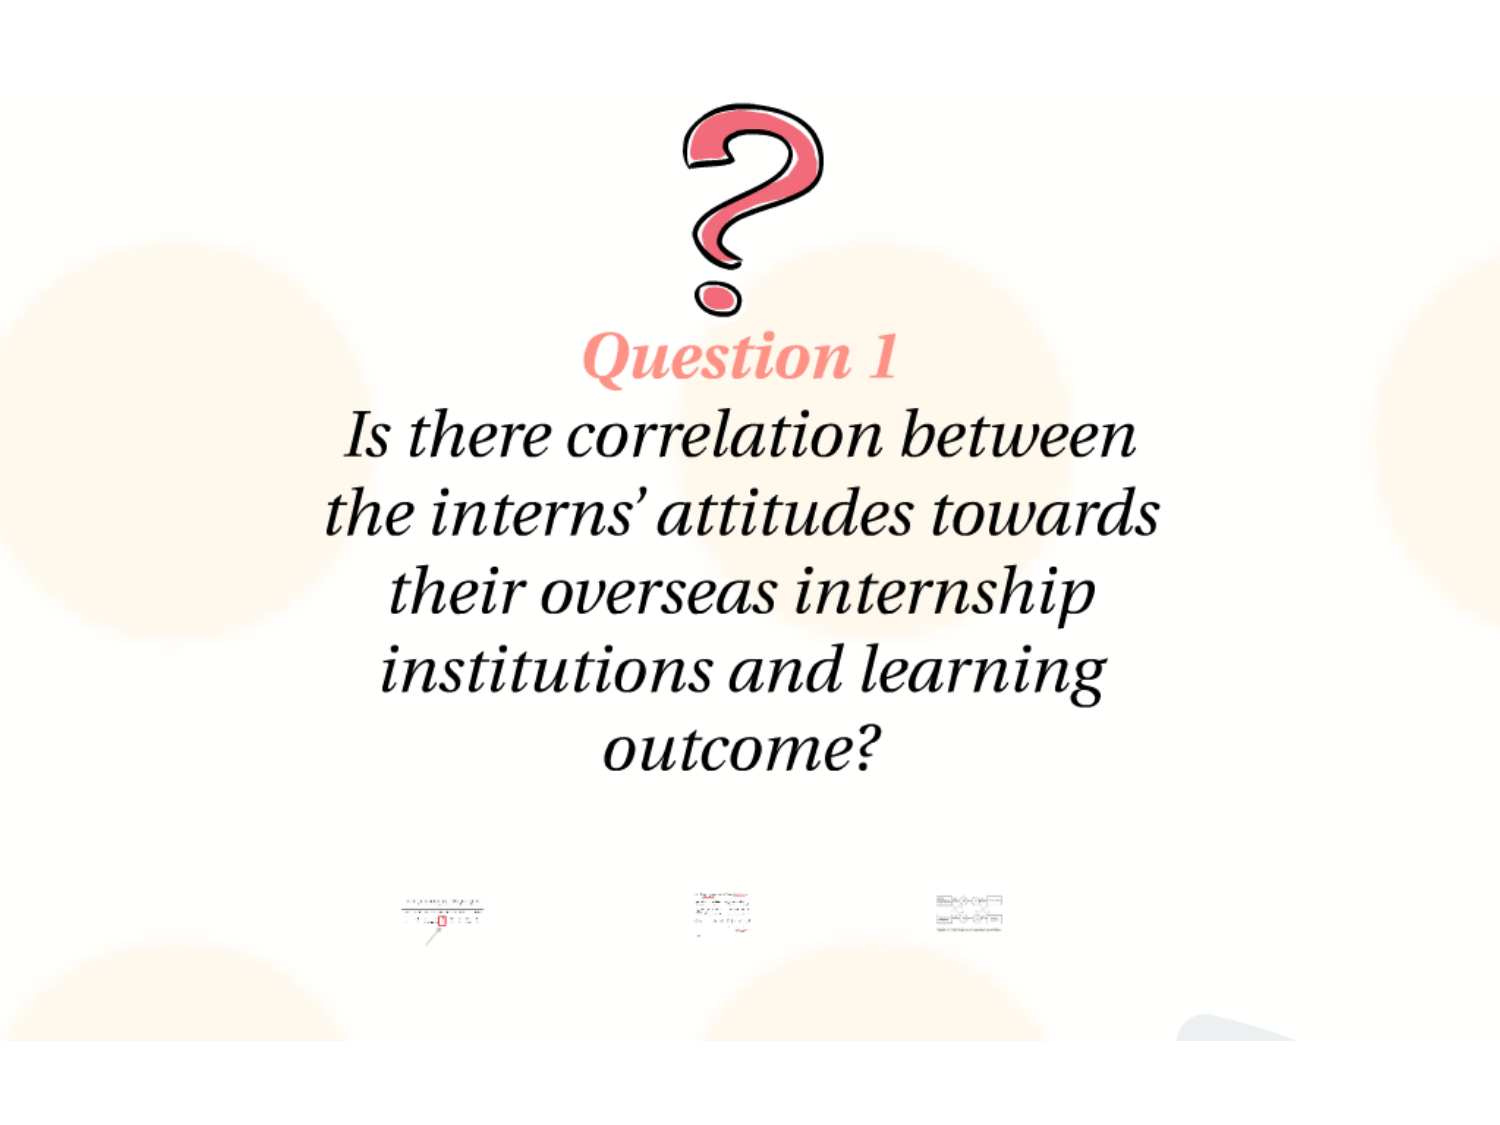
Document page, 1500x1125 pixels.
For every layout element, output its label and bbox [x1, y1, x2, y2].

picture [0, 84, 1500, 1041]
